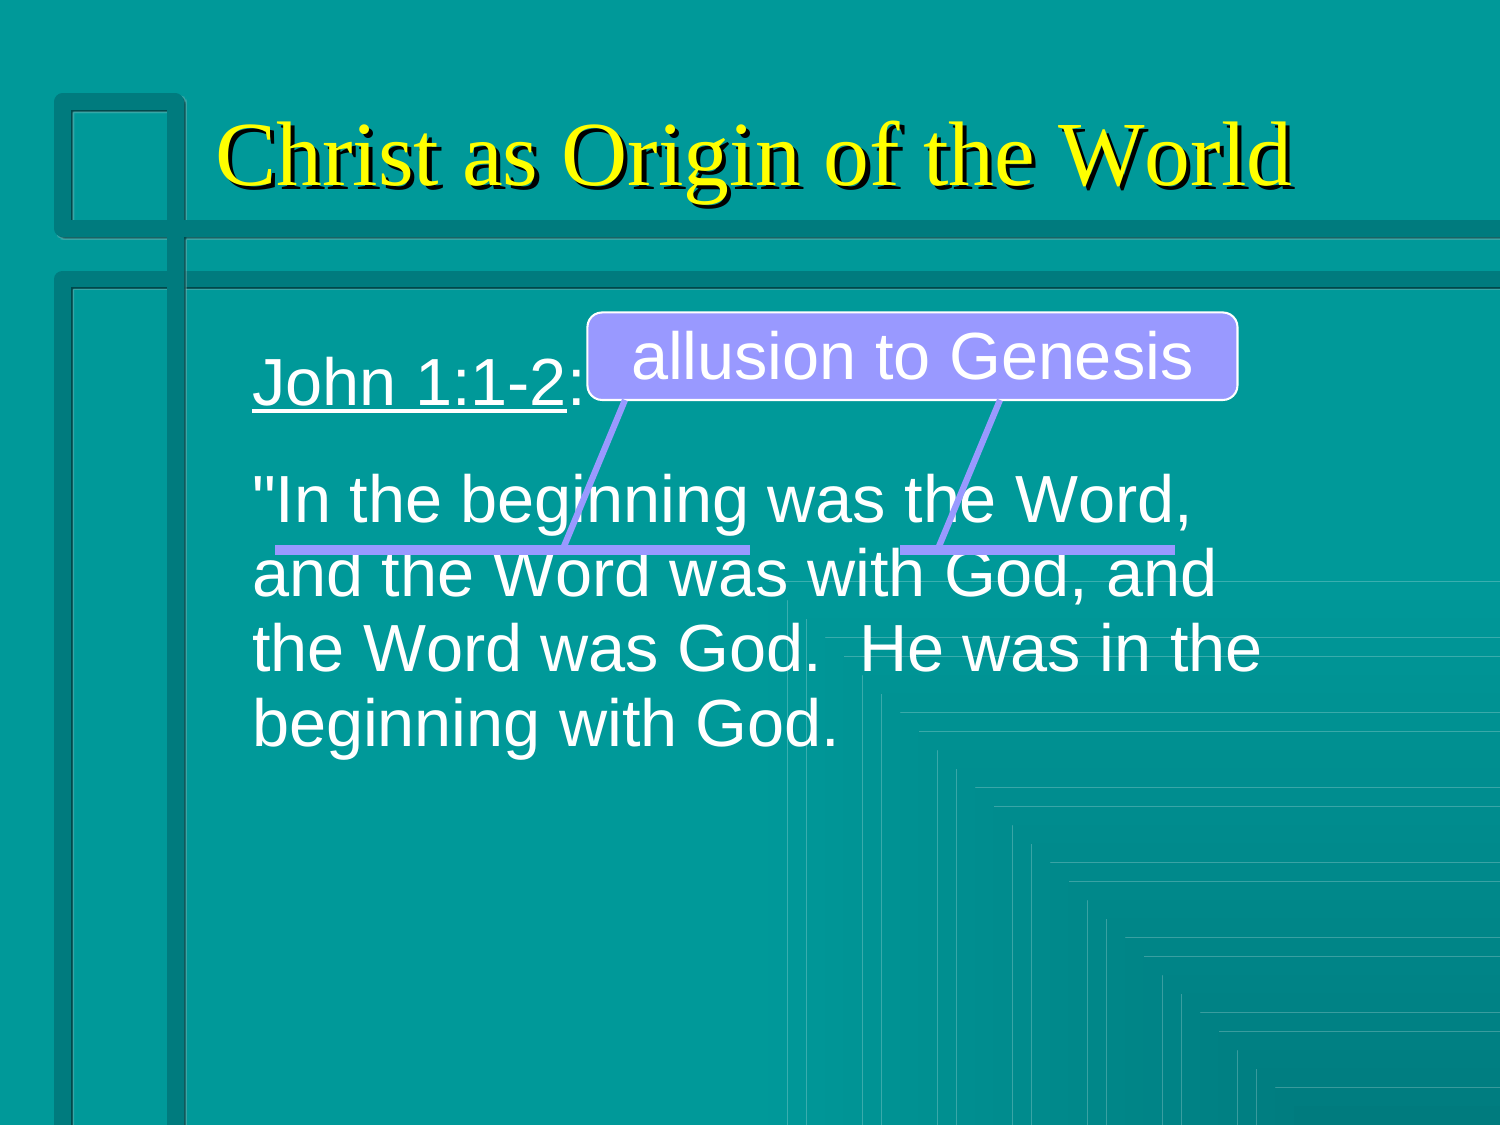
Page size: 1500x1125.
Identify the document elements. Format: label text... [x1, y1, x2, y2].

text_box John 1:1-2: "In the beginning was the Word, and the Word was with God, and the Word was God. He was in the beginning with God. [237, 337, 1338, 769]
text_box allusion to Genesis [587, 312, 1238, 400]
title Christ as Origin of the World [200, 34, 1476, 213]
